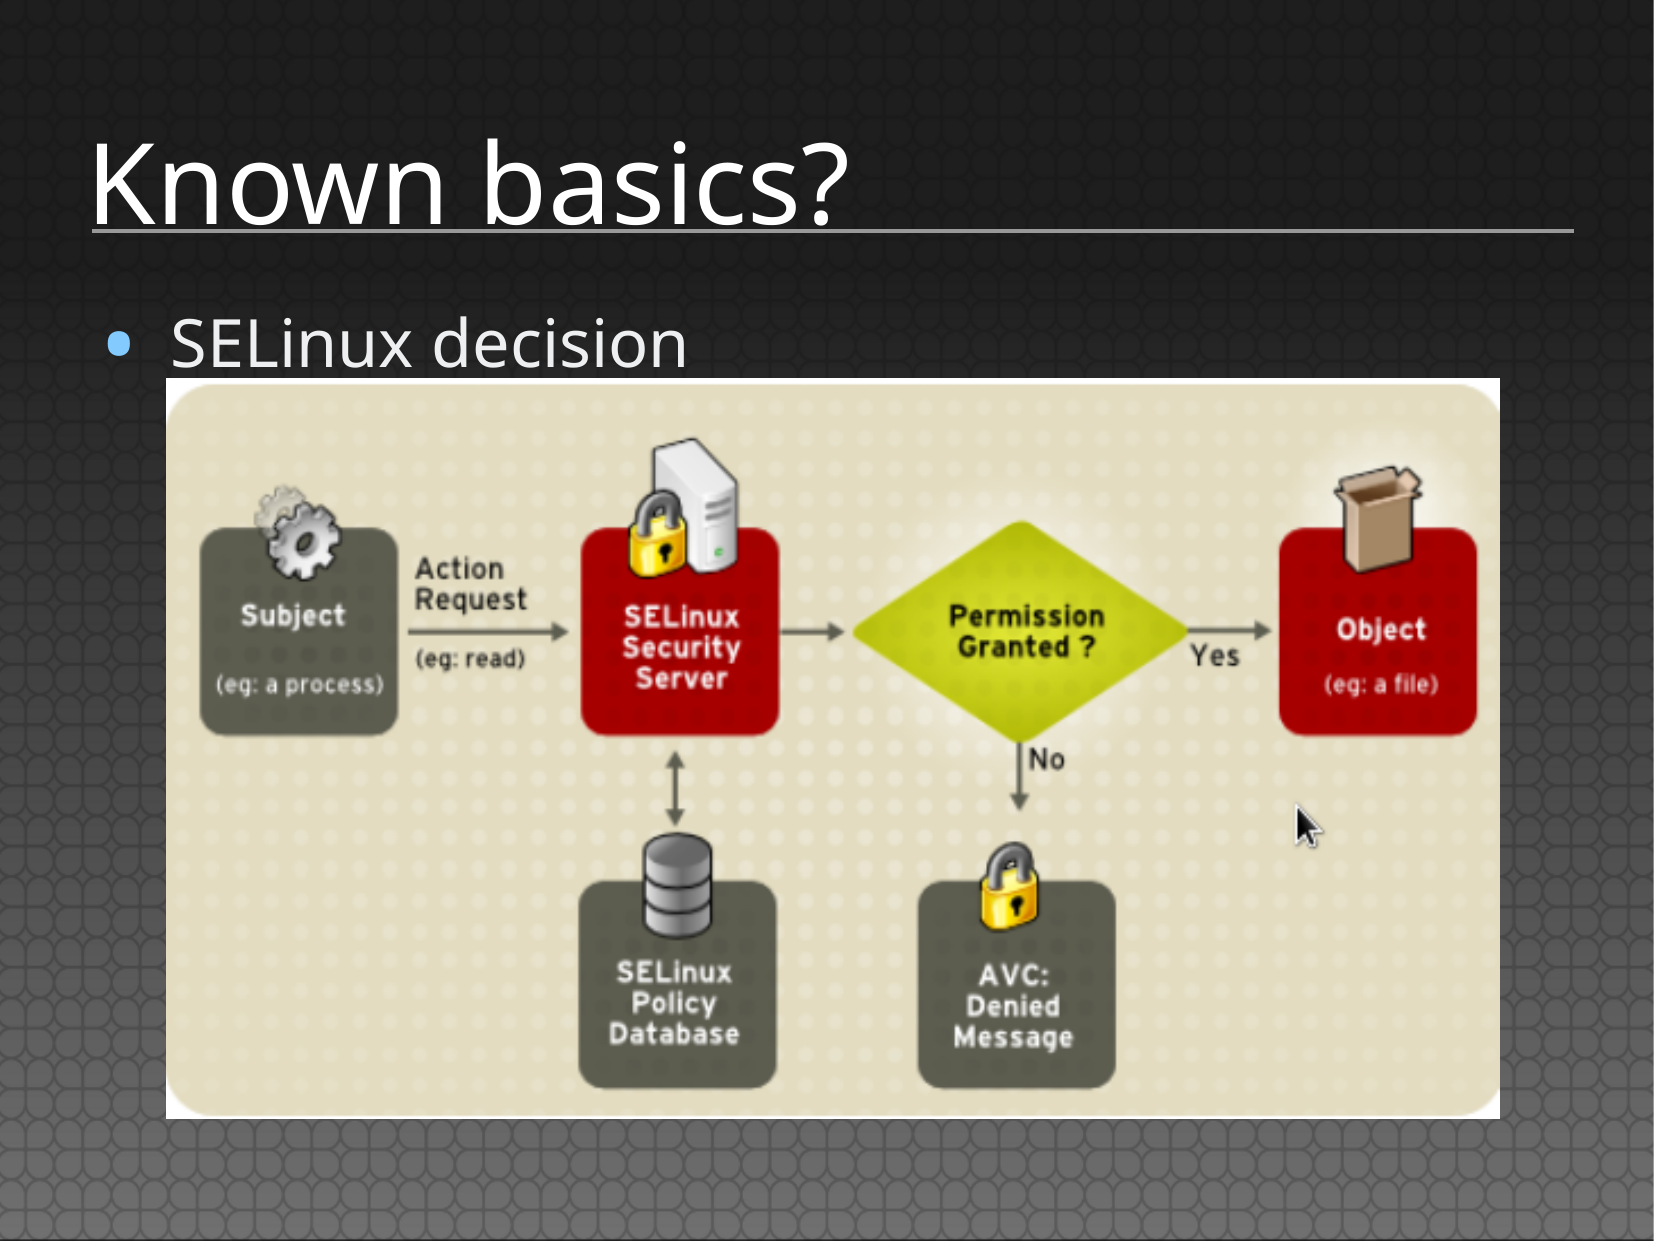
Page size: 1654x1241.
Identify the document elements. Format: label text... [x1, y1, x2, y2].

title Known basics? [86, 112, 1576, 249]
list SELinux decision [82, 296, 1571, 1100]
picture [0, 0, 1654, 1241]
